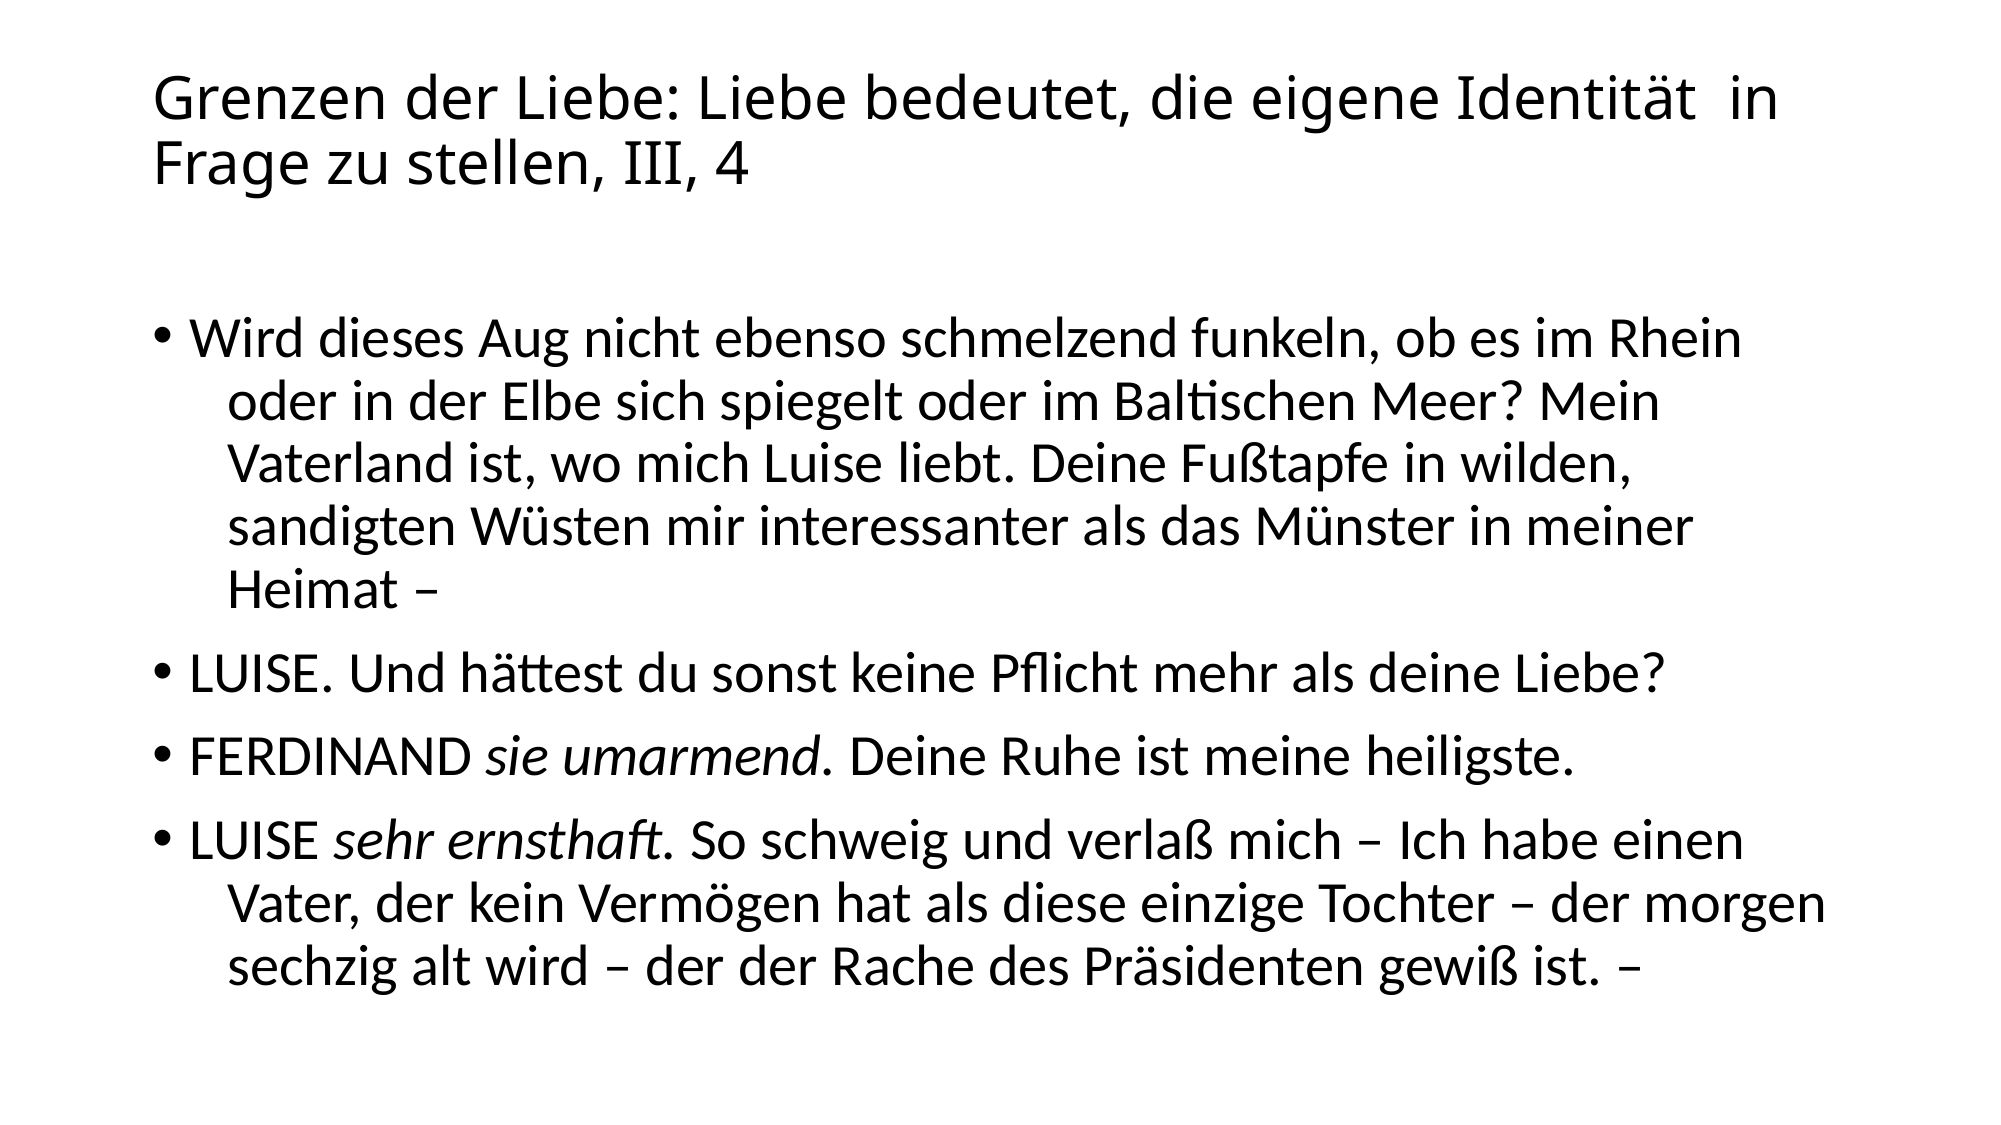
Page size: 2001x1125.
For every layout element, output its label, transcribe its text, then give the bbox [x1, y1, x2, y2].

title Grenzen der Liebe: Liebe bedeutet, die eigene Identität in Frage zu stellen, III, 4 [137, 59, 1863, 278]
list Wird dieses Aug nicht ebenso schmelzend funkeln, ob es im Rhein oder in der Elbe sich spiegelt oder im Baltischen Meer? Mein Vaterland ist, wo mich Luise liebt. Deine Fußtapfe in wilden, sandigten Wüsten mir interessanter als das Münster in meiner Heimat – LUISE. Und hättest du sonst keine Pflicht mehr als deine Liebe? FERDINAND sie umarmend. Deine Ruhe ist meine heiligste. LUISE sehr ernsthaft. So schweig und verlaß mich – Ich habe einen Vater, der kein Vermögen hat als diese einzige Tochter – der morgen sechzig alt wird – der der Rache des Präsidenten gewiß ist. – [137, 299, 1863, 1014]
